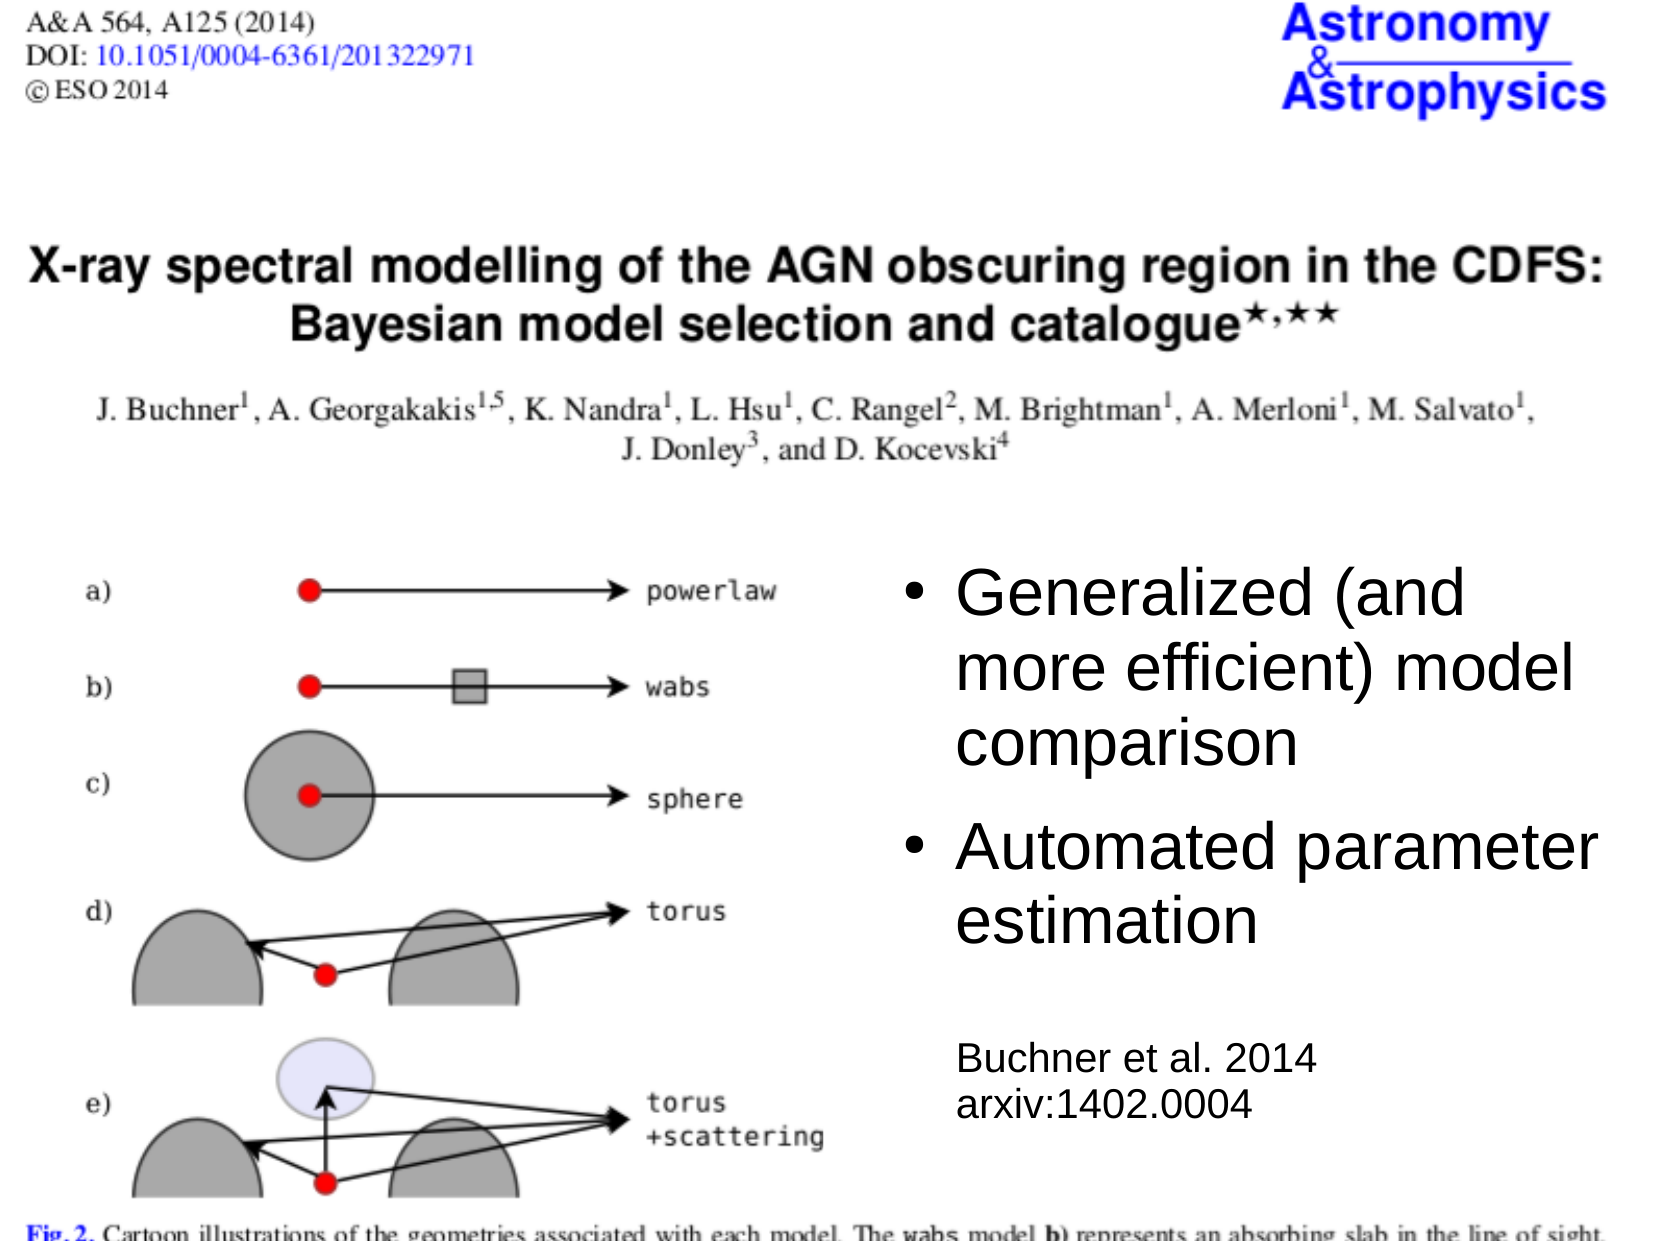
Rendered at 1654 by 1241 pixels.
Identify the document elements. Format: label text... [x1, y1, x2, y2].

picture [20, 554, 1637, 1241]
list Generalized (and more efficient) model comparison Automated parameter estimation Buchner et al. 2014 arxiv:1402.0004 [885, 555, 1621, 1171]
picture [20, 0, 1637, 505]
text_box [823, 525, 1637, 1216]
